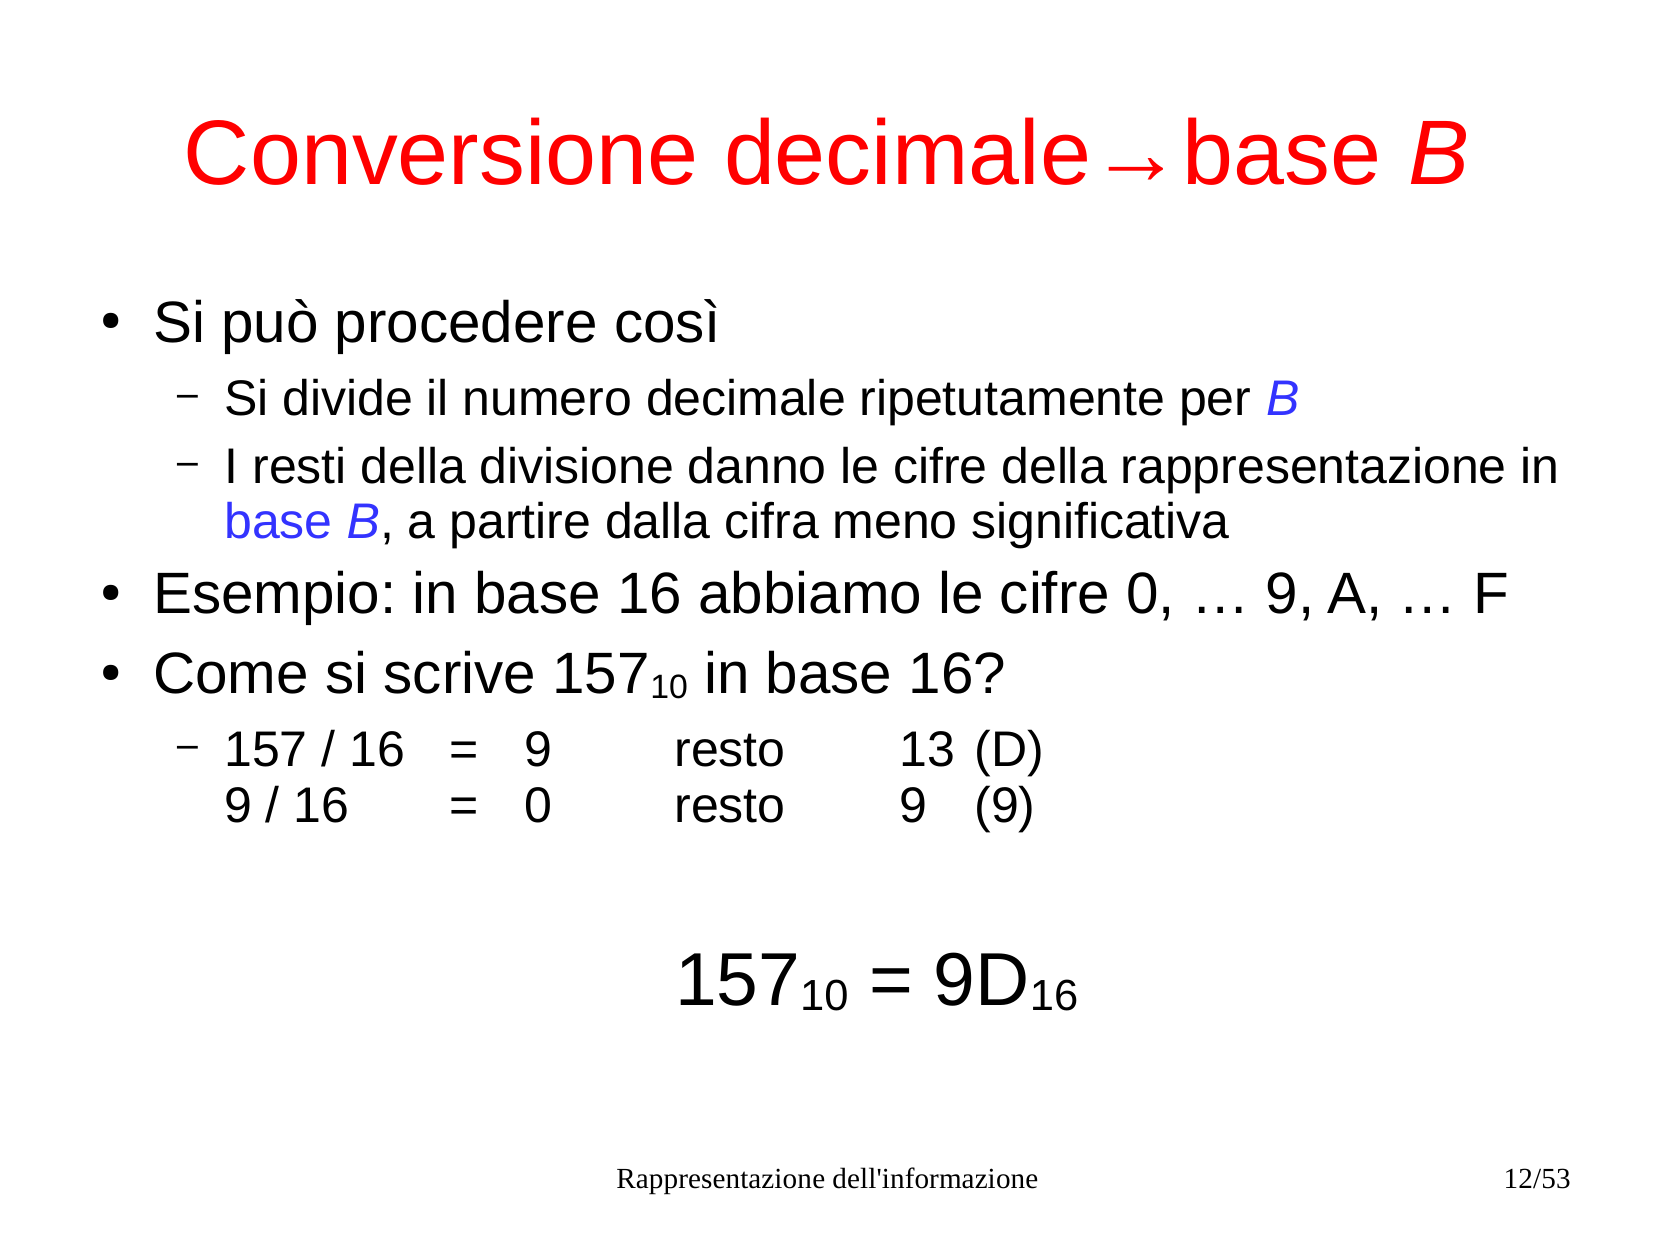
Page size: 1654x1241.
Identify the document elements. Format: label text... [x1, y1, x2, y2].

list Si può procedere così Si divide il numero decimale ripetutamente per B I resti della divisione danno le cifre della rappresentazione in base B, a partire dalla cifra meno significativa Esempio: in base 16 abbiamo le cifre 0, … 9, A, … F Come si scrive 15710 in base 16? 157 / 16 = 9 resto 13 (D) 9 / 16 = 0 resto 9 (9) [82, 290, 1571, 1126]
text_box 15710 = 9D16 [675, 937, 1088, 1047]
title Conversione decimale→base B [82, 49, 1571, 257]
